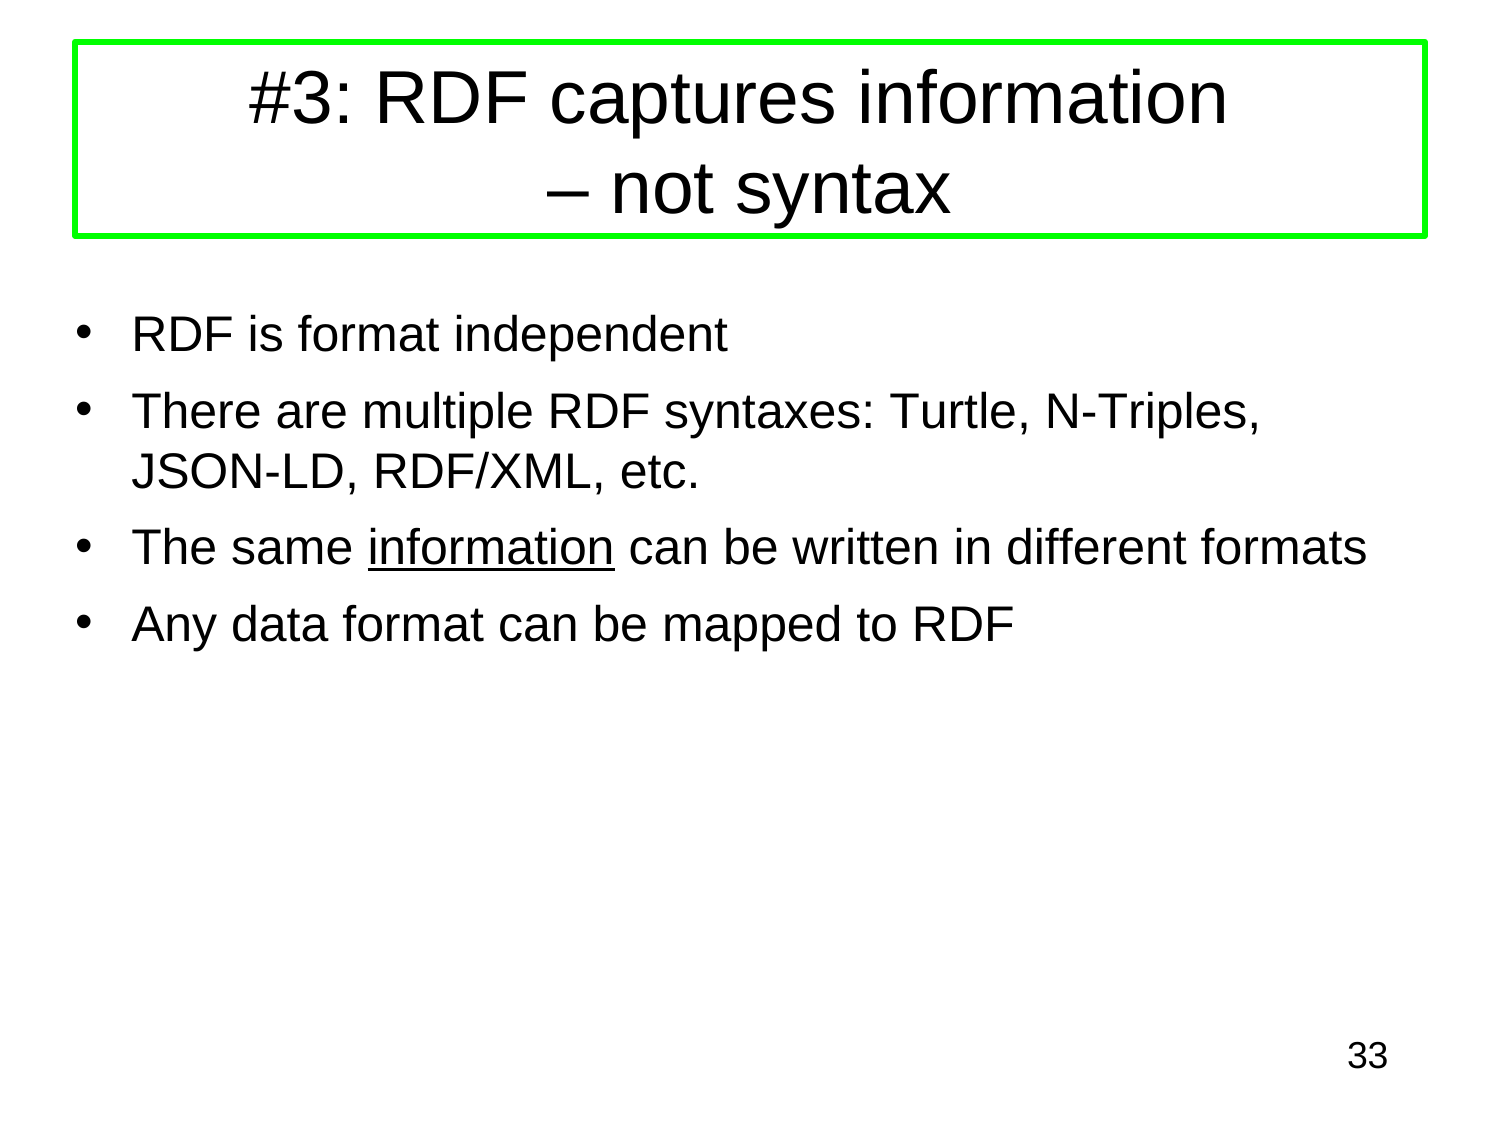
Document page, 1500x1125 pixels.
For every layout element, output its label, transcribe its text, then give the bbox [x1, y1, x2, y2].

title #3: RDF captures information – not syntax [75, 41, 1425, 236]
list RDF is format independent There are multiple RDF syntaxes: Turtle, N-Triples, JSON-LD, RDF/XML, etc. The same information can be written in different formats Any data format can be mapped to RDF [75, 301, 1395, 916]
